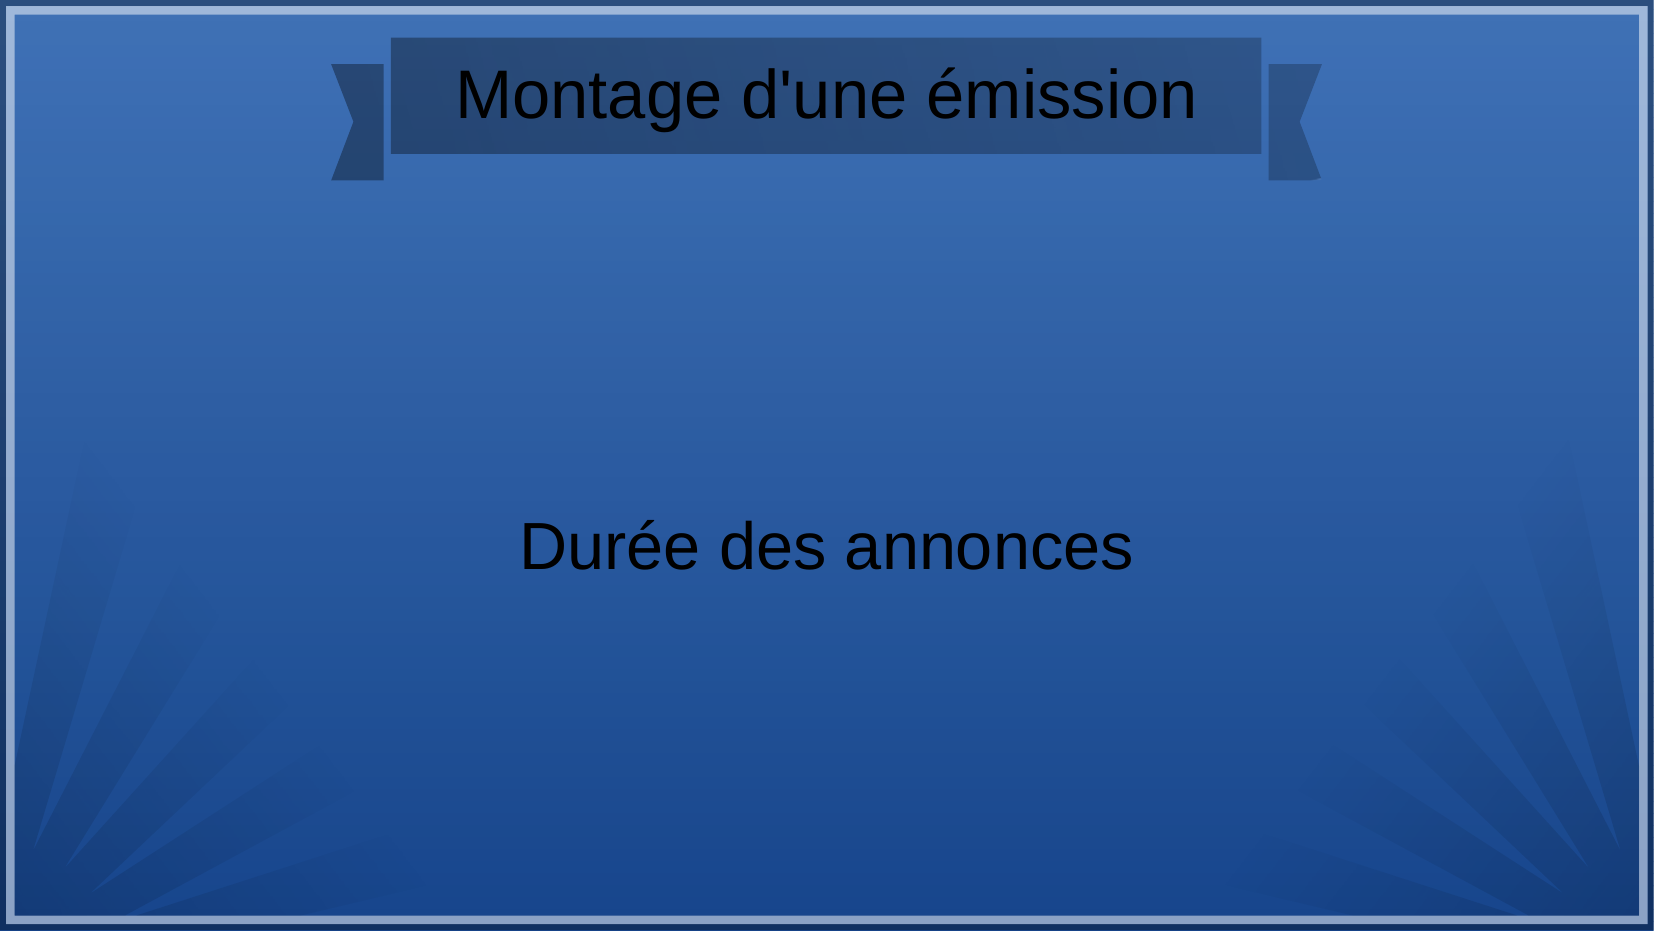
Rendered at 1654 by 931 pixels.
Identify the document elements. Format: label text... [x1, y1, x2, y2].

title Montage d'une émission [389, 35, 1264, 154]
subtitle Durée des annonces [82, 224, 1571, 931]
